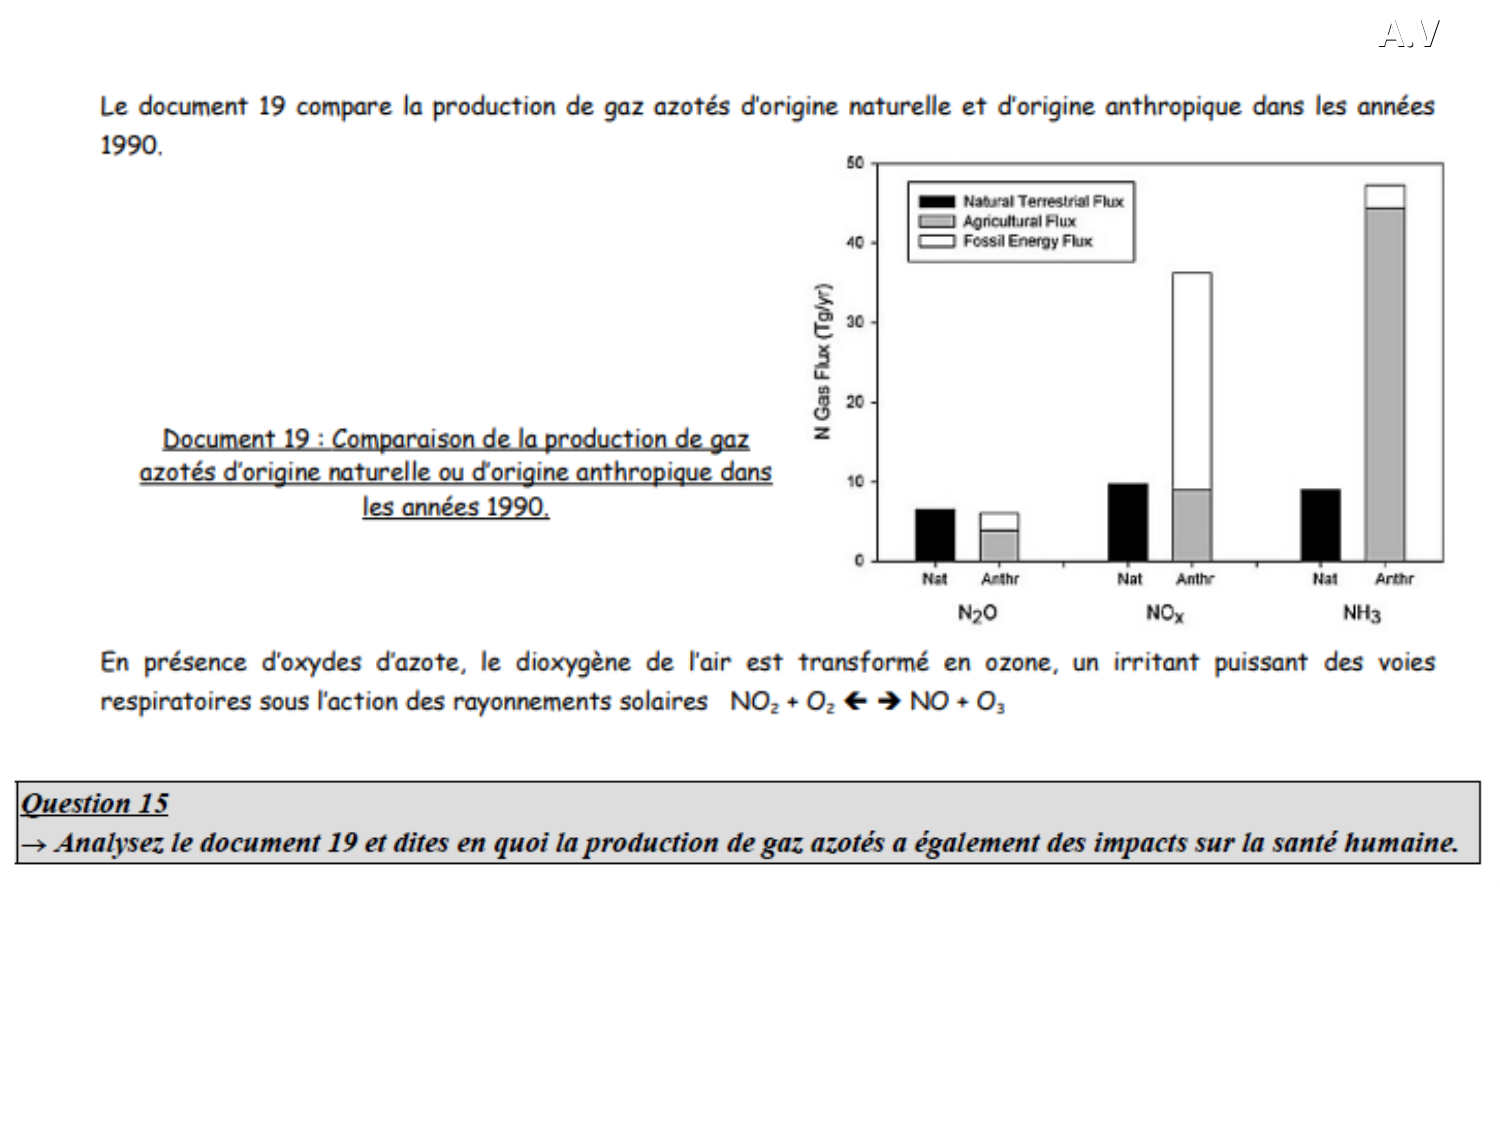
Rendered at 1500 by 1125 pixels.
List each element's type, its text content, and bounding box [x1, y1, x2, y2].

text_box A.V [1363, 1, 1488, 63]
picture [1, 767, 1500, 886]
picture [59, 82, 1480, 733]
